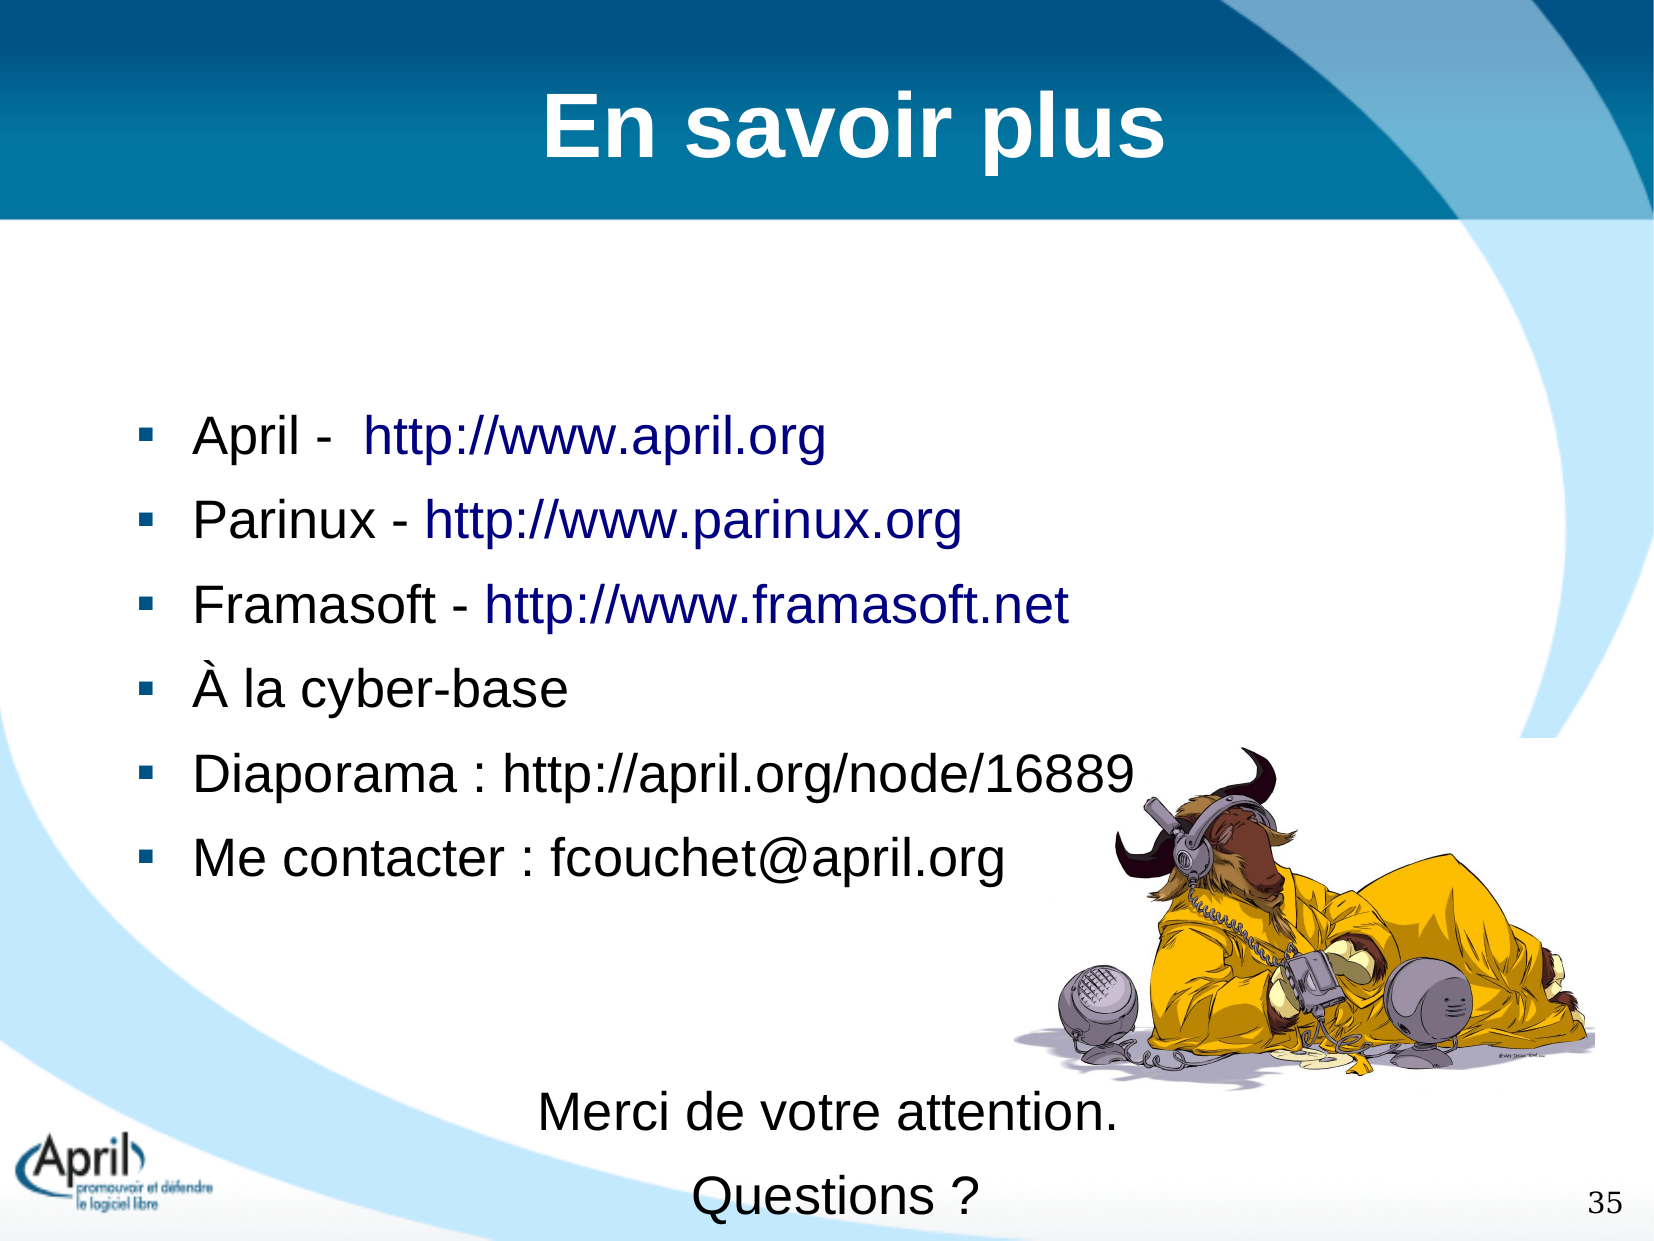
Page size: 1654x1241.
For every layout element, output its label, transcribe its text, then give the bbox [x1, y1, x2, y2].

title En savoir plus [118, 22, 1531, 230]
list April - http://www.april.org Parinux - http://www.parinux.org Framasoft - http://www.framasoft.net À la cyber-base Diaporama : http://april.org/node/16889 Me contacter : fcouchet@april.org Merci de votre attention. Questions ? [121, 321, 1534, 1241]
picture [0, 0, 1654, 1241]
